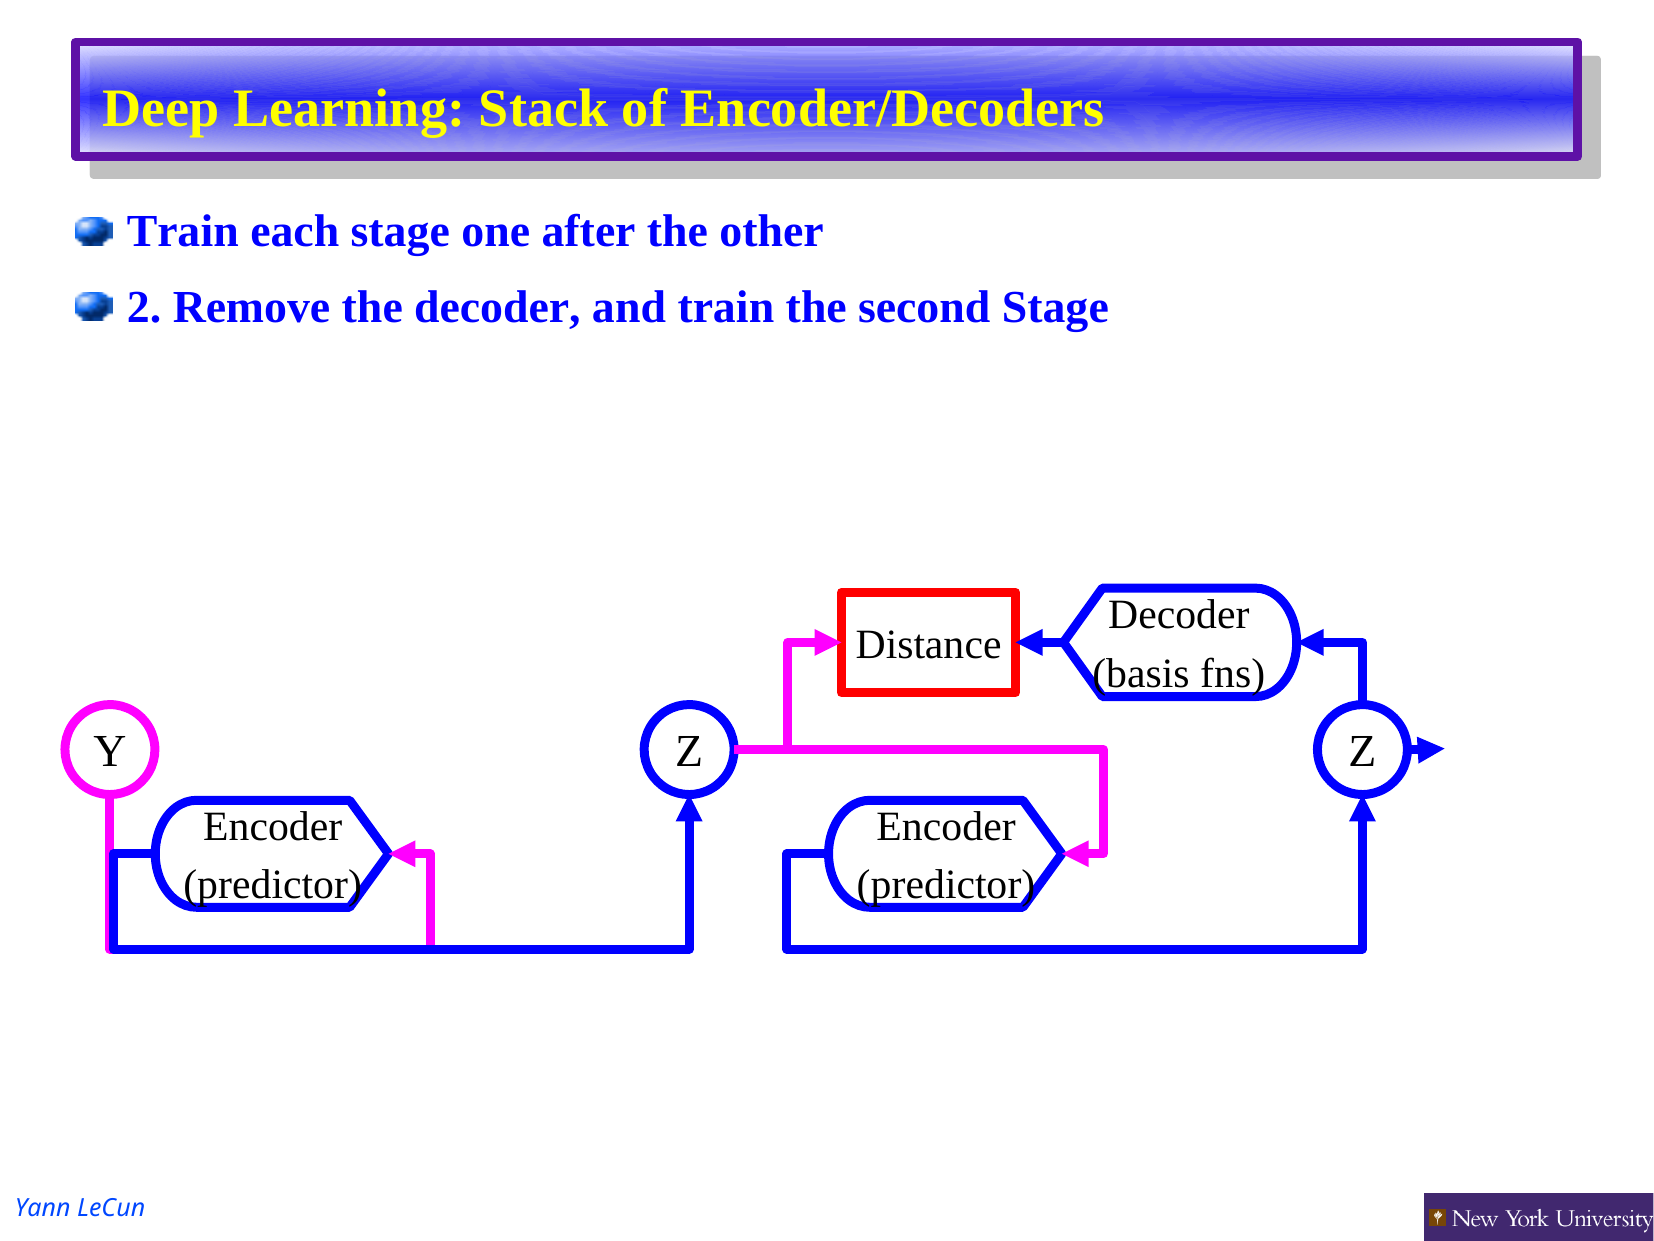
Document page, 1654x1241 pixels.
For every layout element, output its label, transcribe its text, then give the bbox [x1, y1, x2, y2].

text_box Distance [841, 592, 1016, 693]
text_box Encoder (predictor) [155, 800, 388, 908]
picture [1424, 1193, 1654, 1241]
text_box Z [1317, 704, 1408, 795]
text_box Encoder (predictor) [828, 800, 1062, 908]
text_box Decoder (basis fns) [1063, 588, 1297, 697]
title Deep Learning: Stack of Encoder/Decoders [75, 41, 1578, 157]
text_box Z [644, 704, 734, 795]
list Train each stage one after the other 2. Remove the decoder, and train the second Stage [75, 205, 1562, 338]
text_box Y [64, 704, 155, 795]
